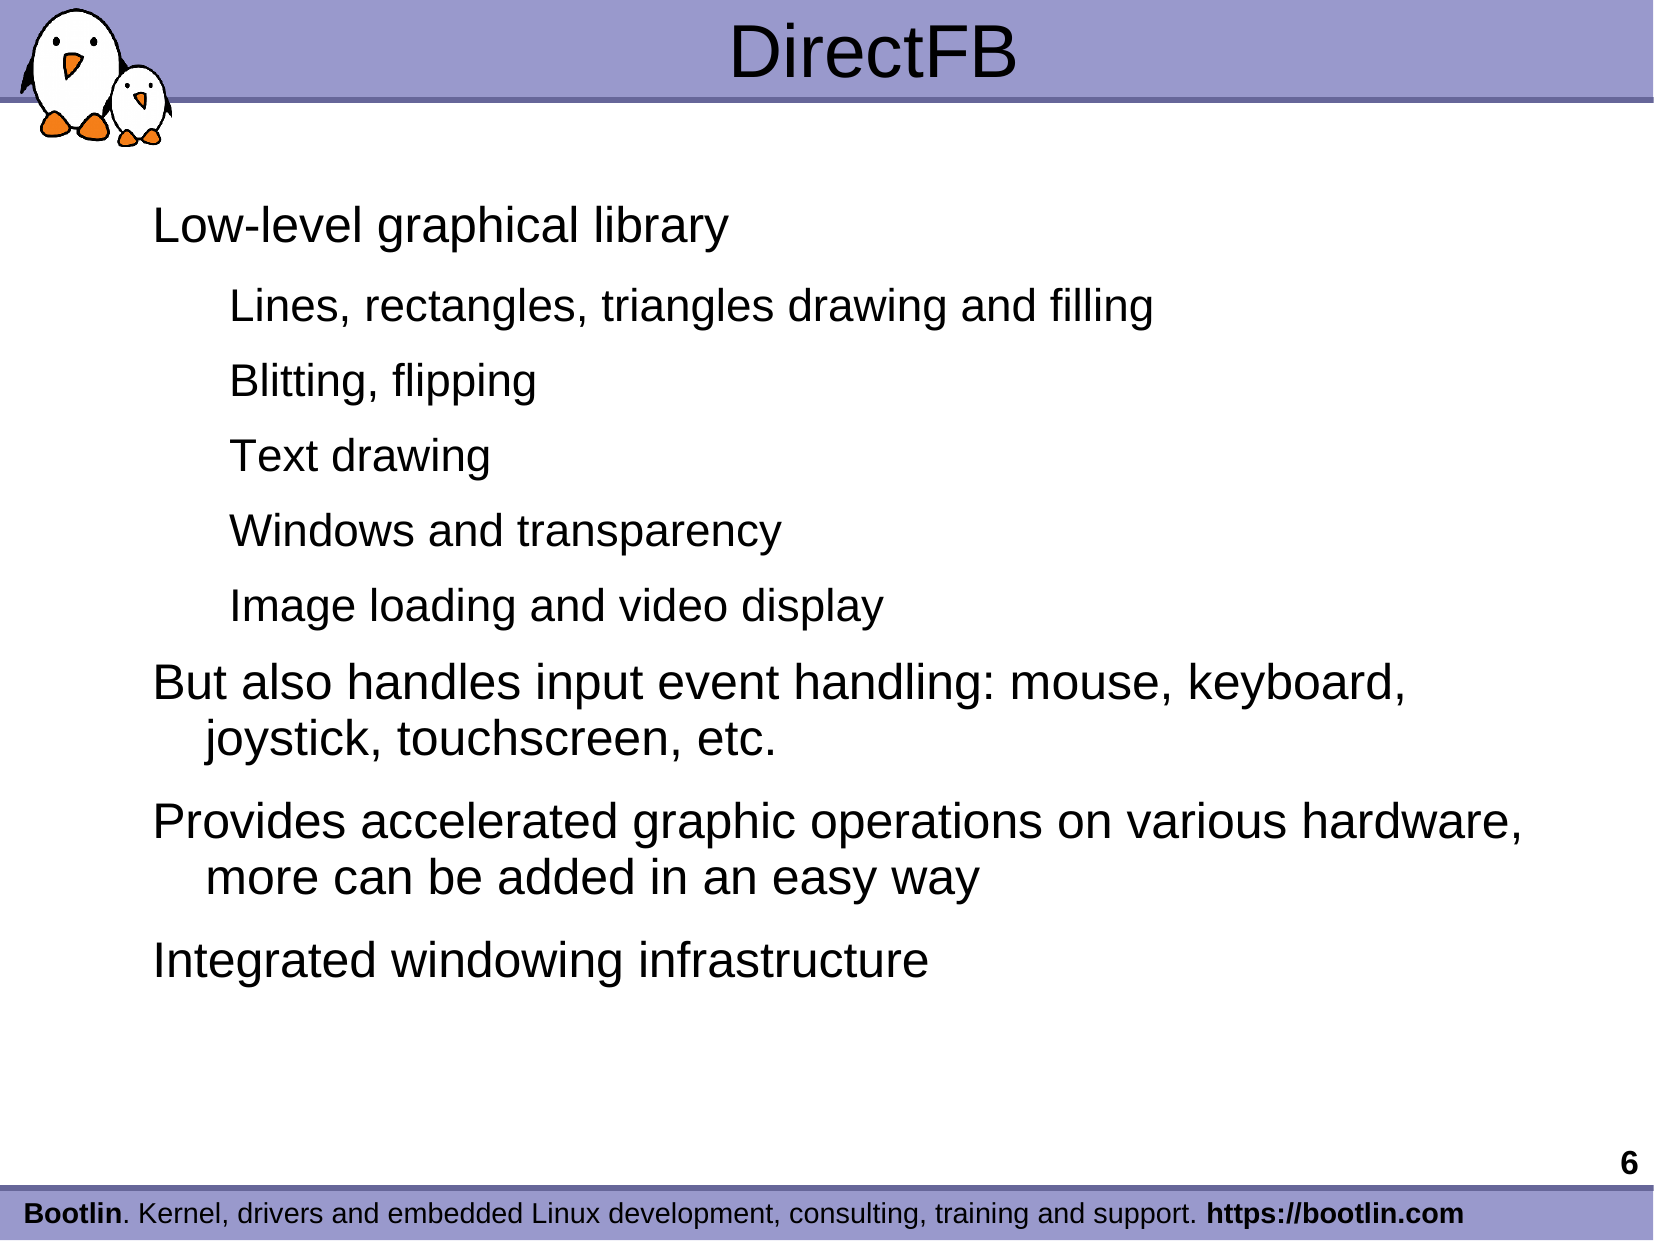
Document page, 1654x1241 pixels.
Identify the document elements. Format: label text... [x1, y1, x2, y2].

list Low-level graphical library Lines, rectangles, triangles drawing and filling Blitting, flipping Text drawing Windows and transparency Image loading and video display But also handles input event handling: mouse, keyboard, joystick, touchscreen, etc. Provides accelerated graphic operations on various hardware, more can be added in an easy way Integrated windowing infrastructure [134, 197, 1547, 1055]
picture [20, 8, 172, 147]
title DirectFB [197, 5, 1551, 97]
